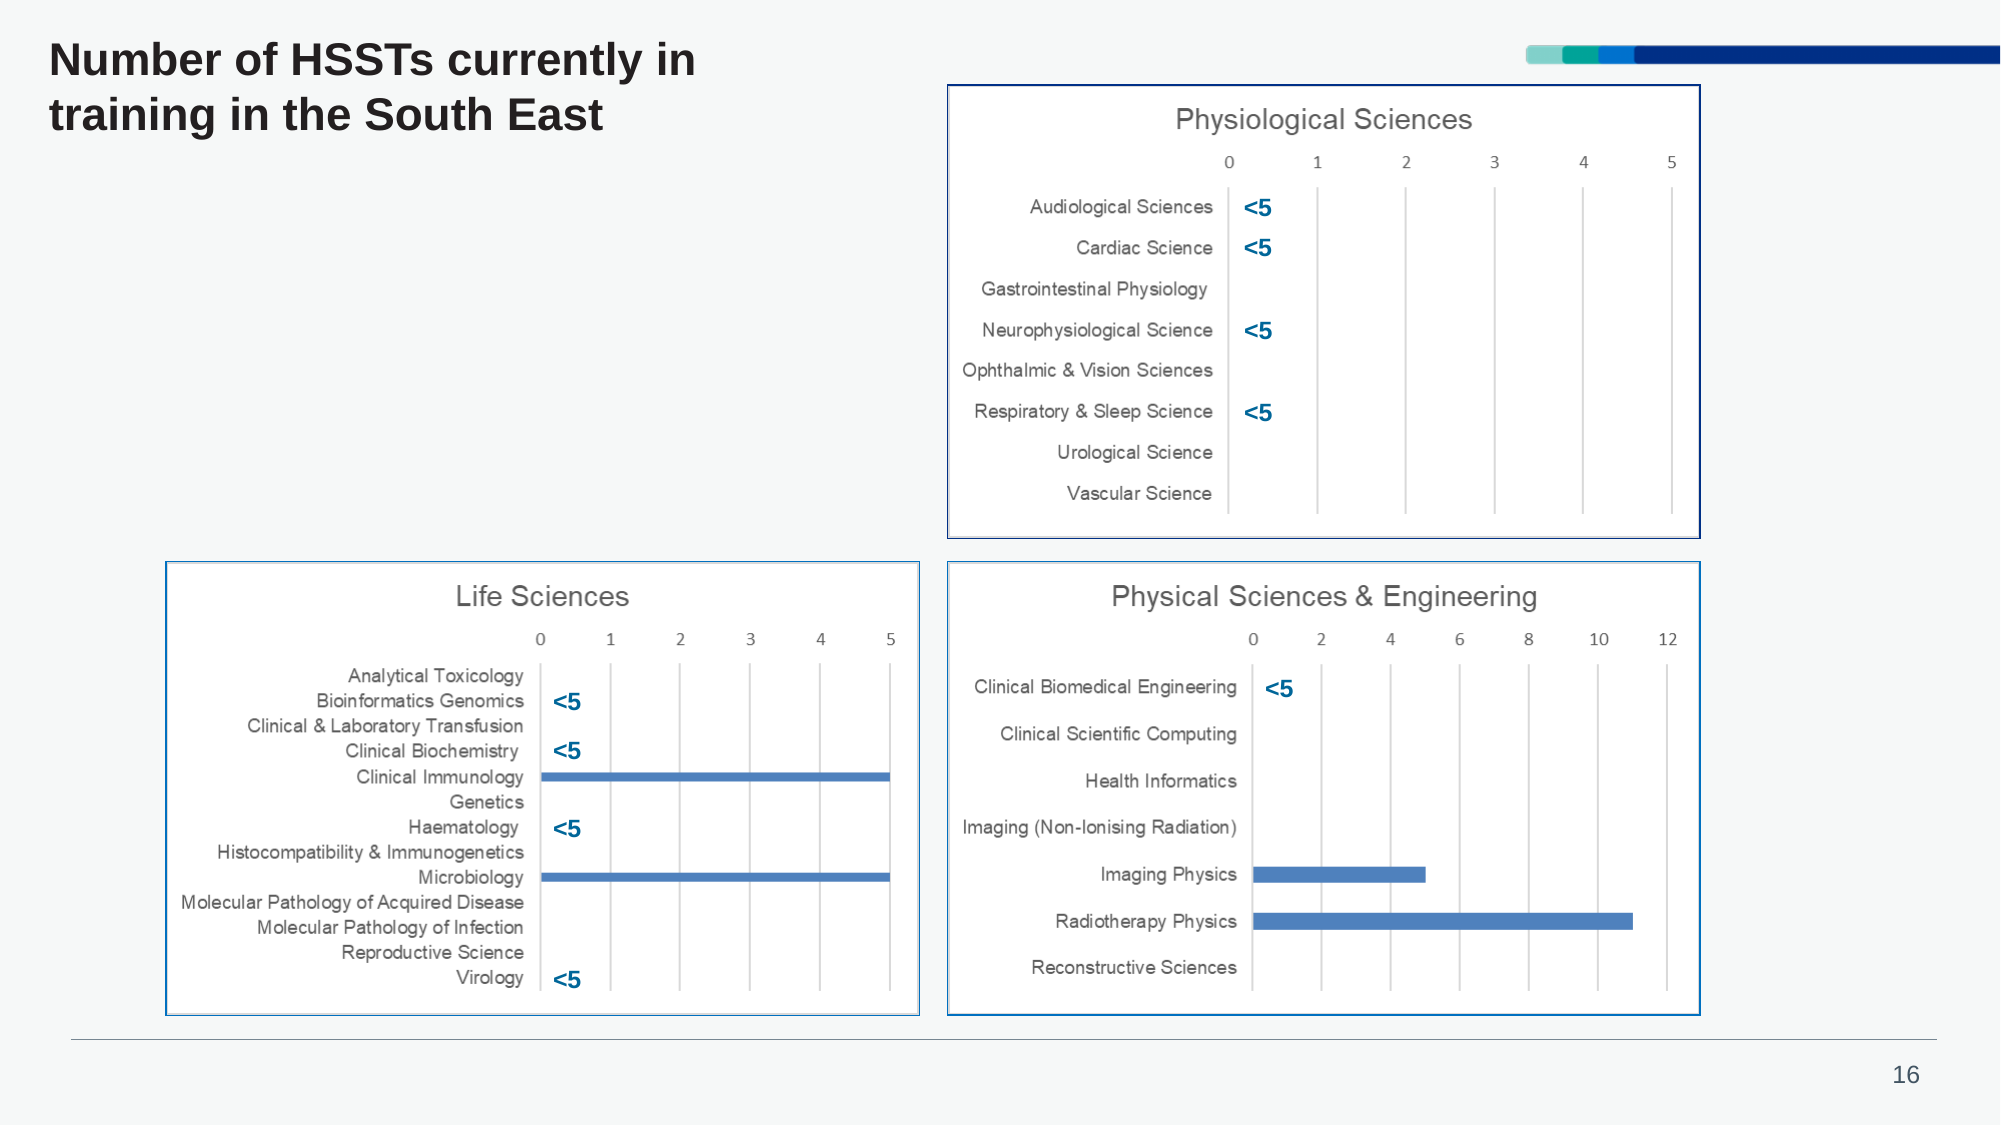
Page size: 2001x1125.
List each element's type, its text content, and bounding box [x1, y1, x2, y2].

text_box <5 [1218, 385, 1299, 437]
text_box <5 [527, 801, 608, 854]
text_box <5 [1218, 221, 1298, 273]
picture [948, 562, 1700, 1015]
text_box <5 [527, 723, 608, 776]
text_box <5 [527, 674, 608, 723]
text_box <5 [1218, 180, 1298, 221]
text_box <5 [1239, 661, 1320, 714]
picture [948, 85, 1700, 538]
text_box Number of HSSTs currently in training in the South East [33, 22, 717, 149]
text_box <5 [527, 952, 608, 1005]
picture [166, 562, 919, 1015]
text_box <5 [1218, 303, 1299, 356]
